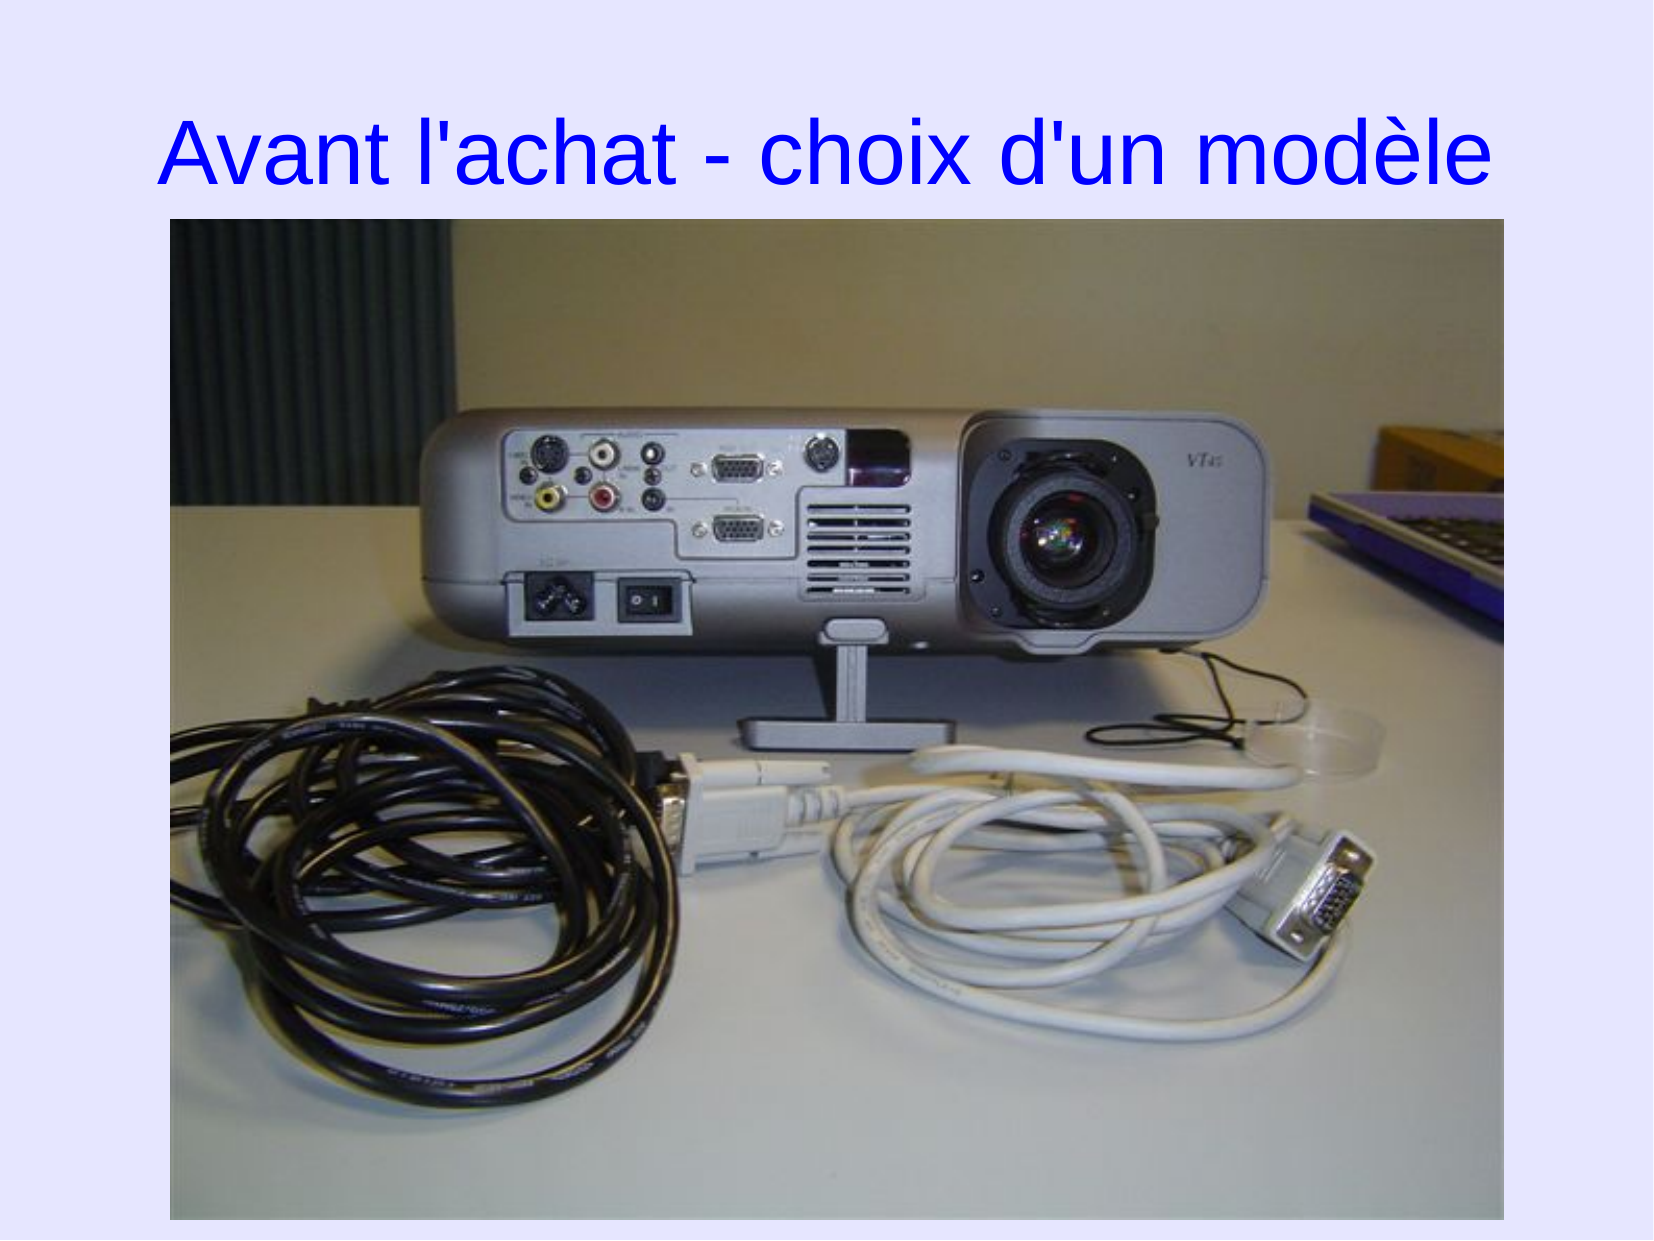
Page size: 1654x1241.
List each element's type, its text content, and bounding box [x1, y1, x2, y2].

picture [170, 257, 1504, 1220]
title Avant l'achat - choix d'un modèle [82, 49, 1571, 257]
